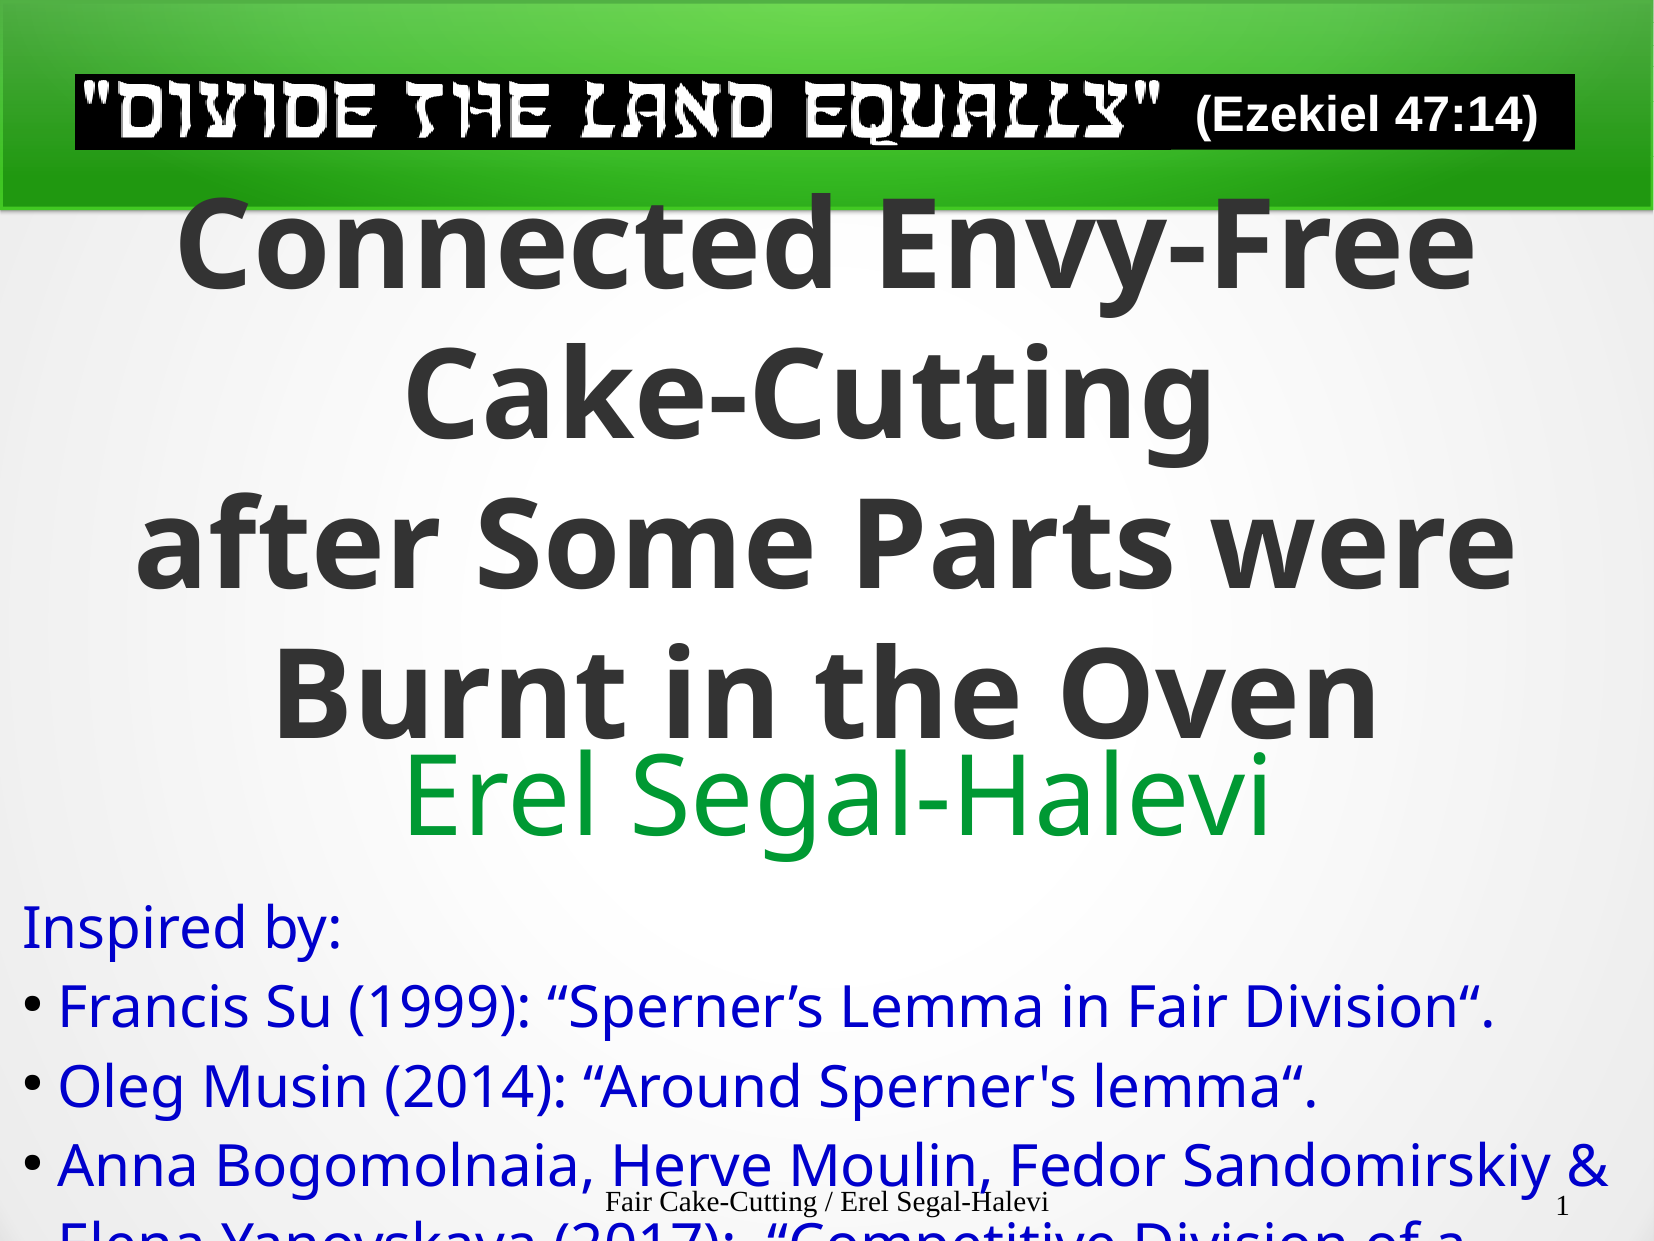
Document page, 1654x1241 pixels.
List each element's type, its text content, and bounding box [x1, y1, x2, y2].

text_box Inspired by: Francis Su (1999): “Sperner’s Lemma in Fair Division“. Oleg Musin (2014): “Around Sperner's lemma“. Anna Bogomolnaia, Herve Moulin, Fedor Sandomirskiy & Elena Yanovskaya (2017): “Competitive Division of a Mixed Manna“. [7, 878, 1636, 1201]
picture [75, 74, 1171, 151]
text_box Erel Segal-Halevi [330, 723, 1321, 878]
list [82, 224, 1571, 764]
text_box (Ezekiel 47:14) [1159, 74, 1575, 150]
title Connected Envy-Free Cake-Cutting after Some Parts were Burnt in the Oven [82, 201, 1571, 224]
